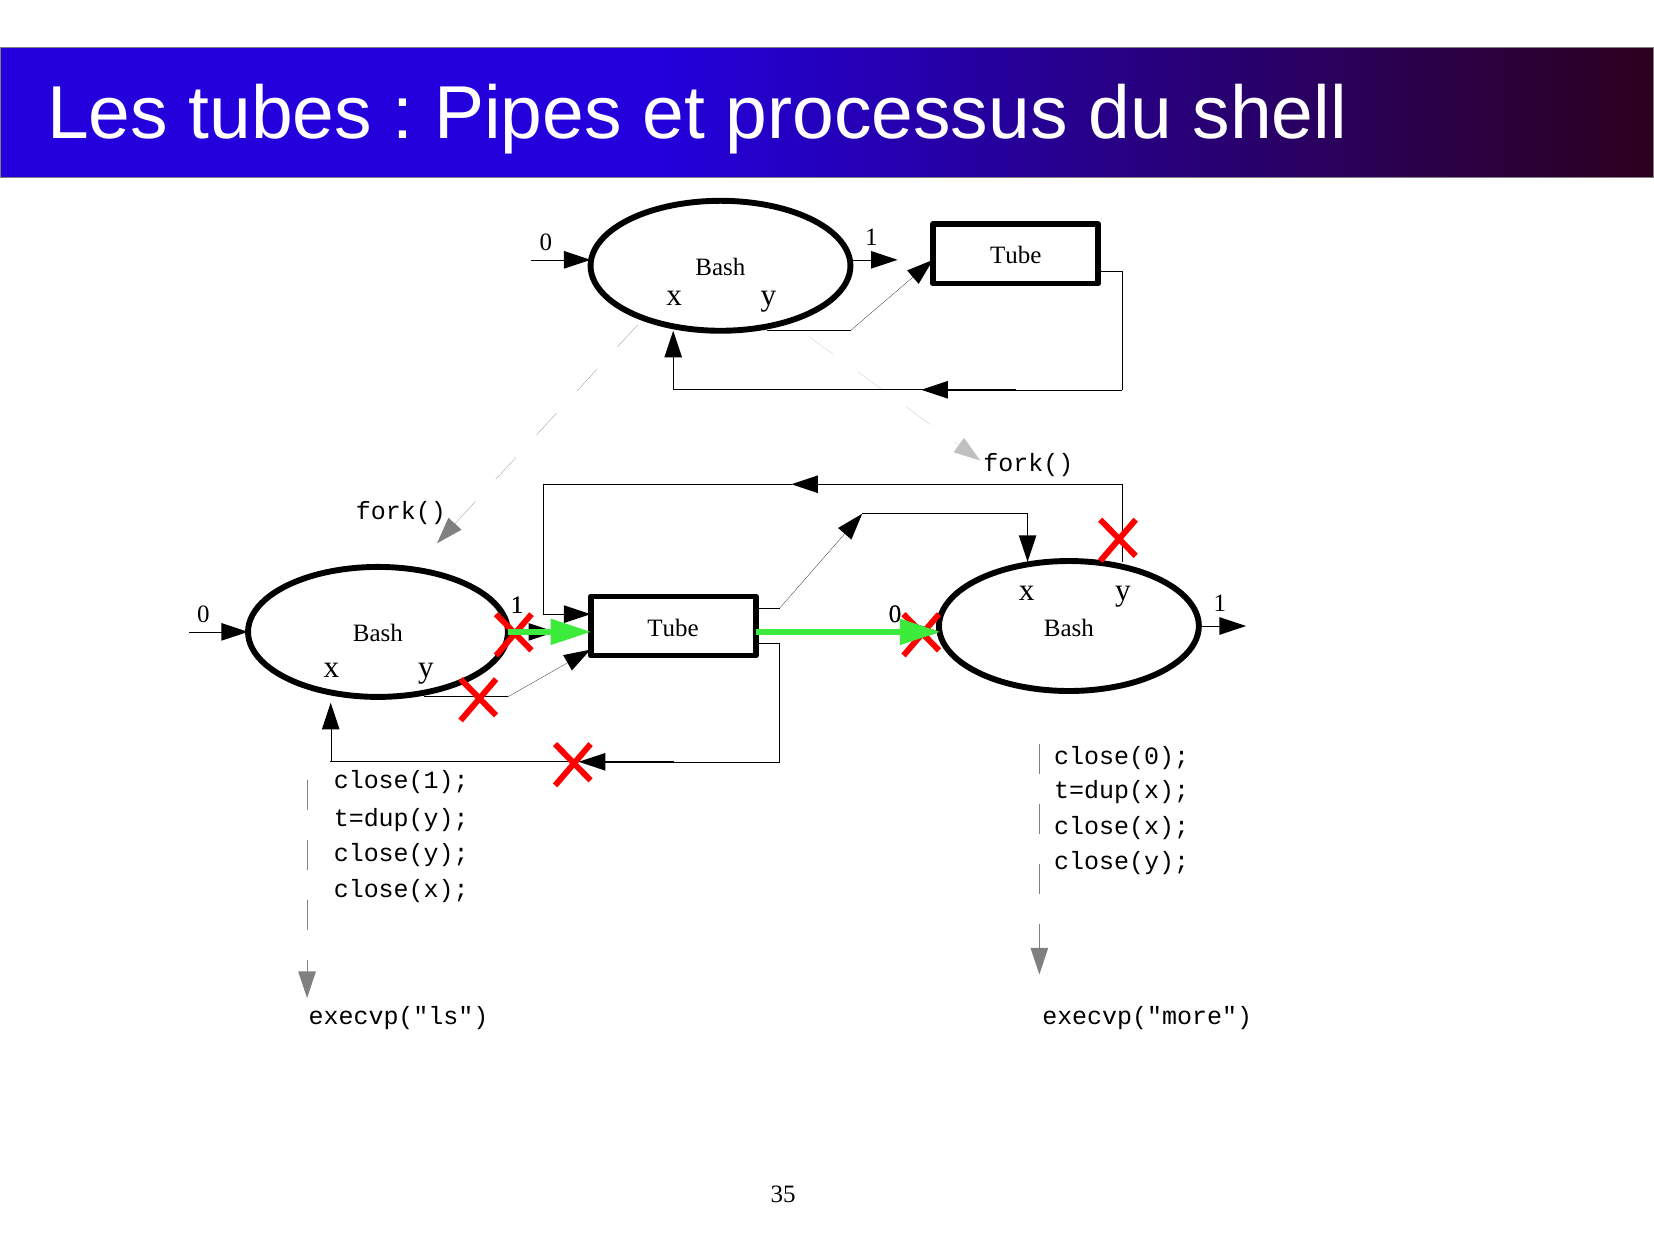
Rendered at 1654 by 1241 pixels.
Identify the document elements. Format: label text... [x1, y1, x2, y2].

text_box x [651, 266, 697, 319]
text_box Bash [248, 566, 508, 697]
text_box y [745, 266, 792, 319]
text_box Tube [590, 596, 756, 656]
text_box fork() [340, 486, 461, 532]
text_box Bash [938, 561, 1199, 692]
text_box close(1); [332, 755, 520, 761]
text_box close(y); [1039, 837, 1276, 883]
text_box execvp("ls") [293, 992, 504, 1037]
text_box close(0); [1039, 732, 1252, 766]
text_box x [1003, 561, 1050, 615]
text_box 1 [532, 581, 539, 626]
text_box execvp("more") [1027, 992, 1268, 1037]
text_box y [1100, 561, 1146, 615]
text_box Tube [933, 224, 1099, 284]
text_box close(1); [318, 755, 520, 801]
text_box 0 [874, 590, 917, 636]
text_box close(y); [318, 829, 497, 864]
title Les tubes : Pipes et processus du shell [47, 6, 1477, 225]
text_box 1 [1198, 578, 1241, 624]
text_box close(x); [1039, 801, 1217, 837]
text_box t=dup(y); [318, 793, 497, 829]
text_box 1 [850, 212, 893, 258]
text_box x [308, 638, 355, 691]
text_box t=dup(x); [1039, 766, 1264, 812]
text_box fork() [968, 439, 1089, 484]
text_box 0 [182, 590, 225, 636]
text_box 1 [496, 581, 532, 626]
text_box close(x); [318, 864, 520, 910]
text_box y [403, 638, 449, 691]
text_box Bash [590, 200, 851, 331]
text_box 0 [524, 218, 567, 264]
